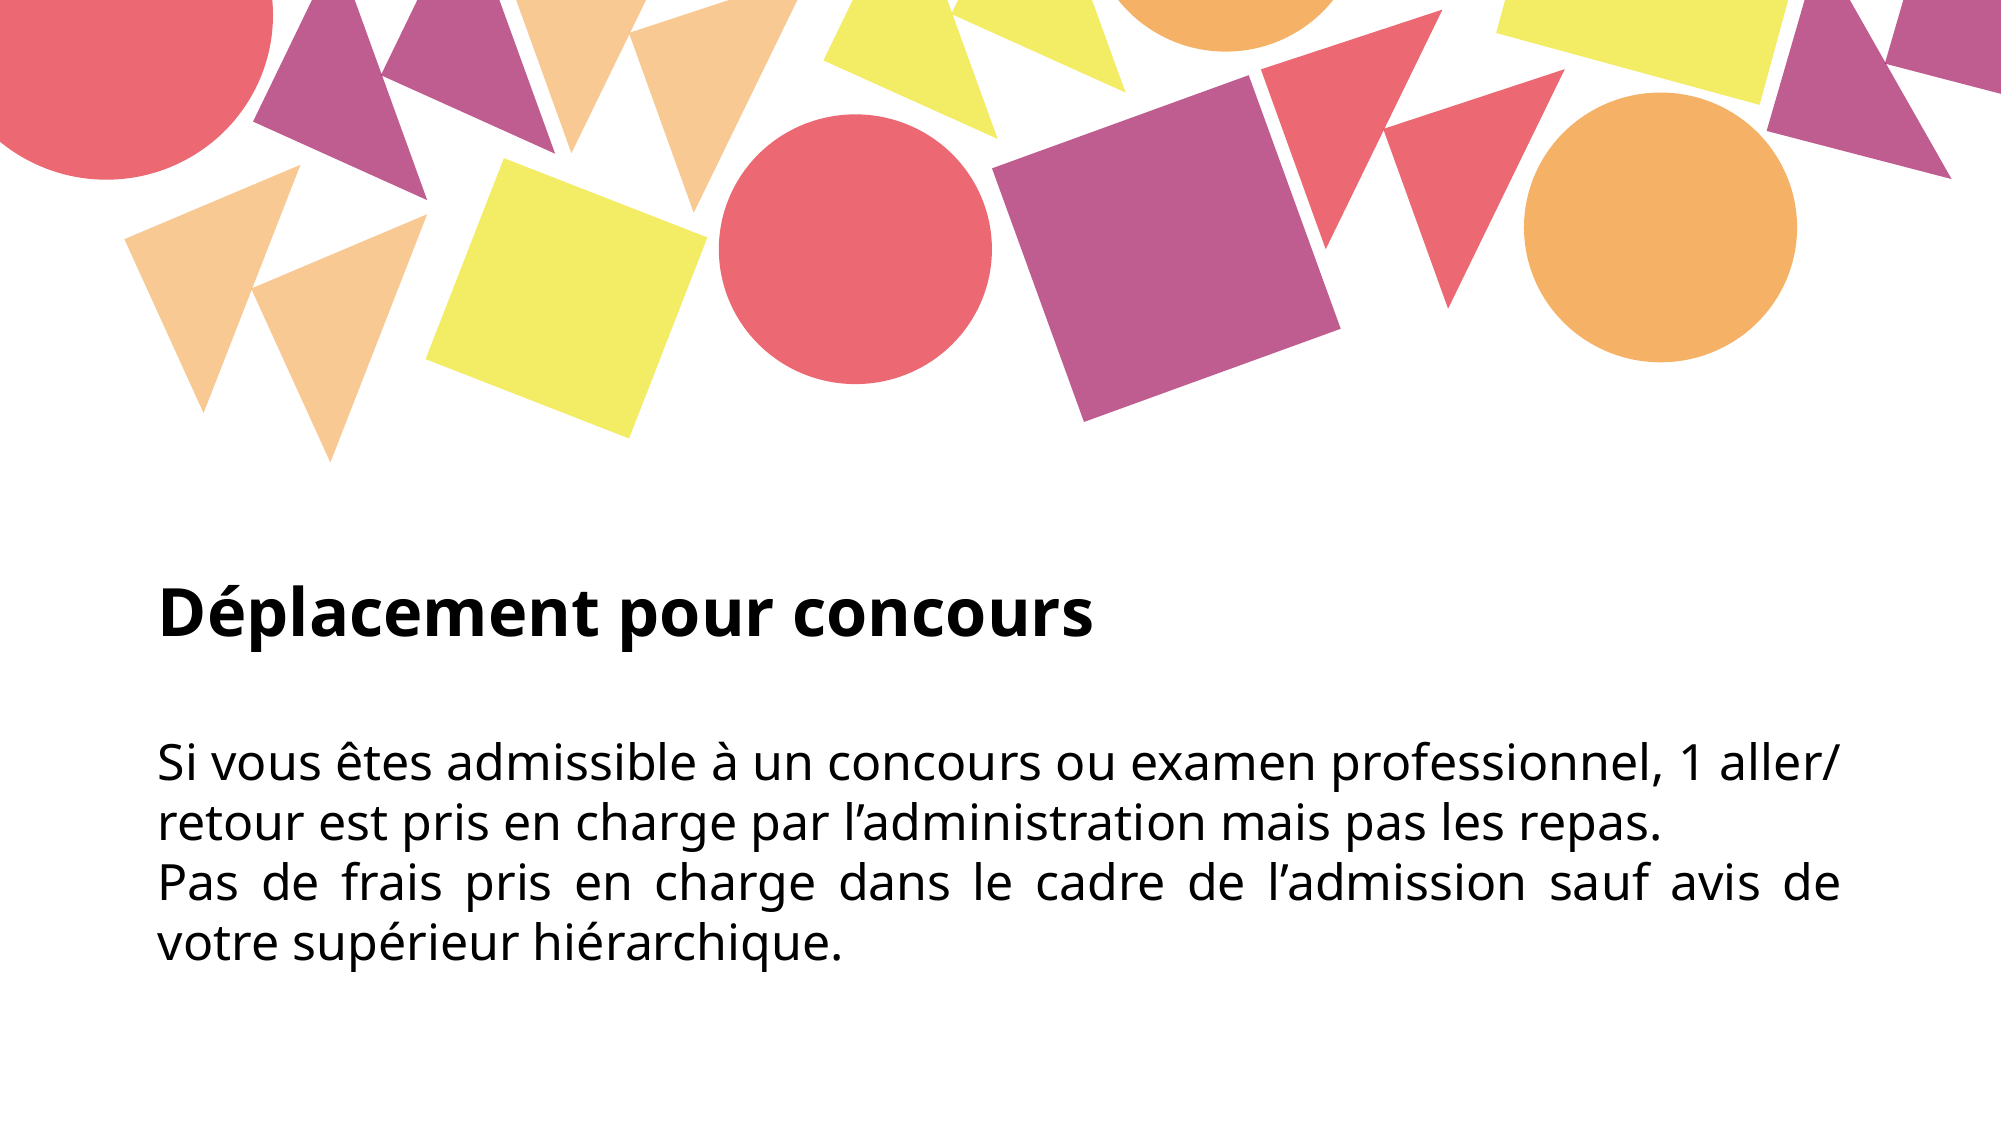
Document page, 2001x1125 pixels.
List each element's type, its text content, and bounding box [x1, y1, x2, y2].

text_box Déplacement pour concours Si vous êtes admissible à un concours ou examen professionnel, 1 aller/ retour est pris en charge par l’administration mais pas les repas. Pas de frais pris en charge dans le cadre de l’admission sauf avis de votre supérieur hiérarchique. [142, 562, 1858, 1038]
picture [0, 0, 2000, 463]
